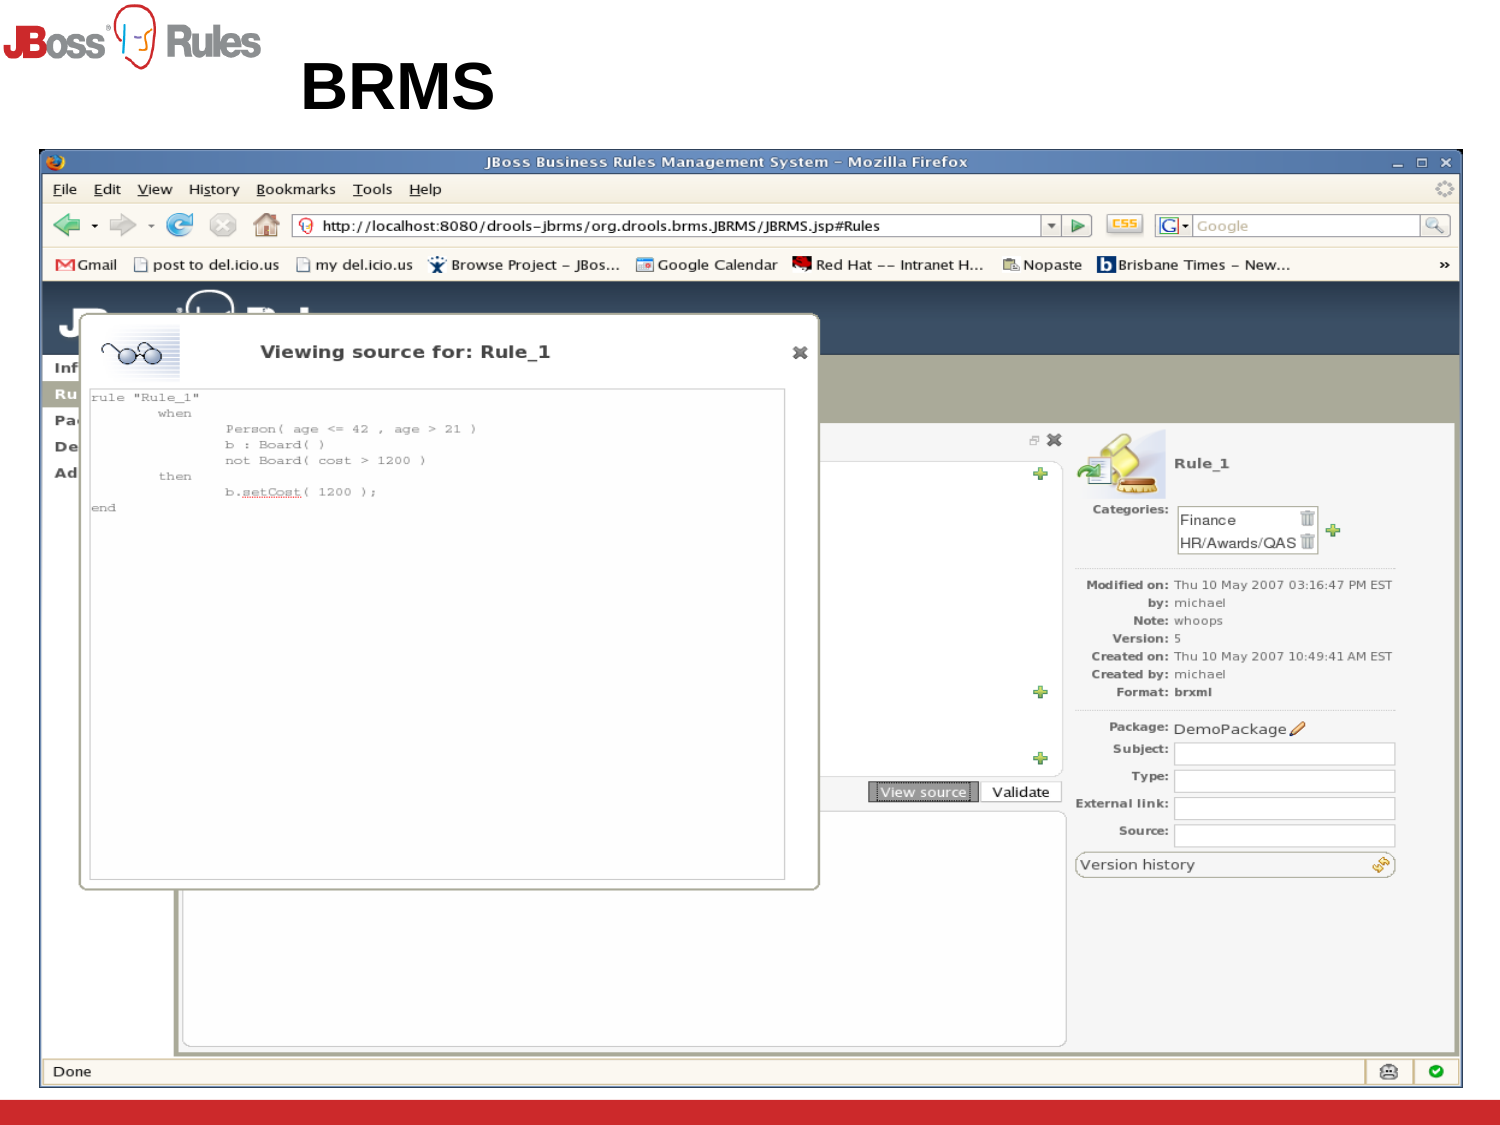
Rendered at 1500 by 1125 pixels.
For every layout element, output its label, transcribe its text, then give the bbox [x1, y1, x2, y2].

picture [39, 149, 1463, 1088]
title BRMS [300, 37, 1163, 136]
picture [0, 0, 266, 73]
